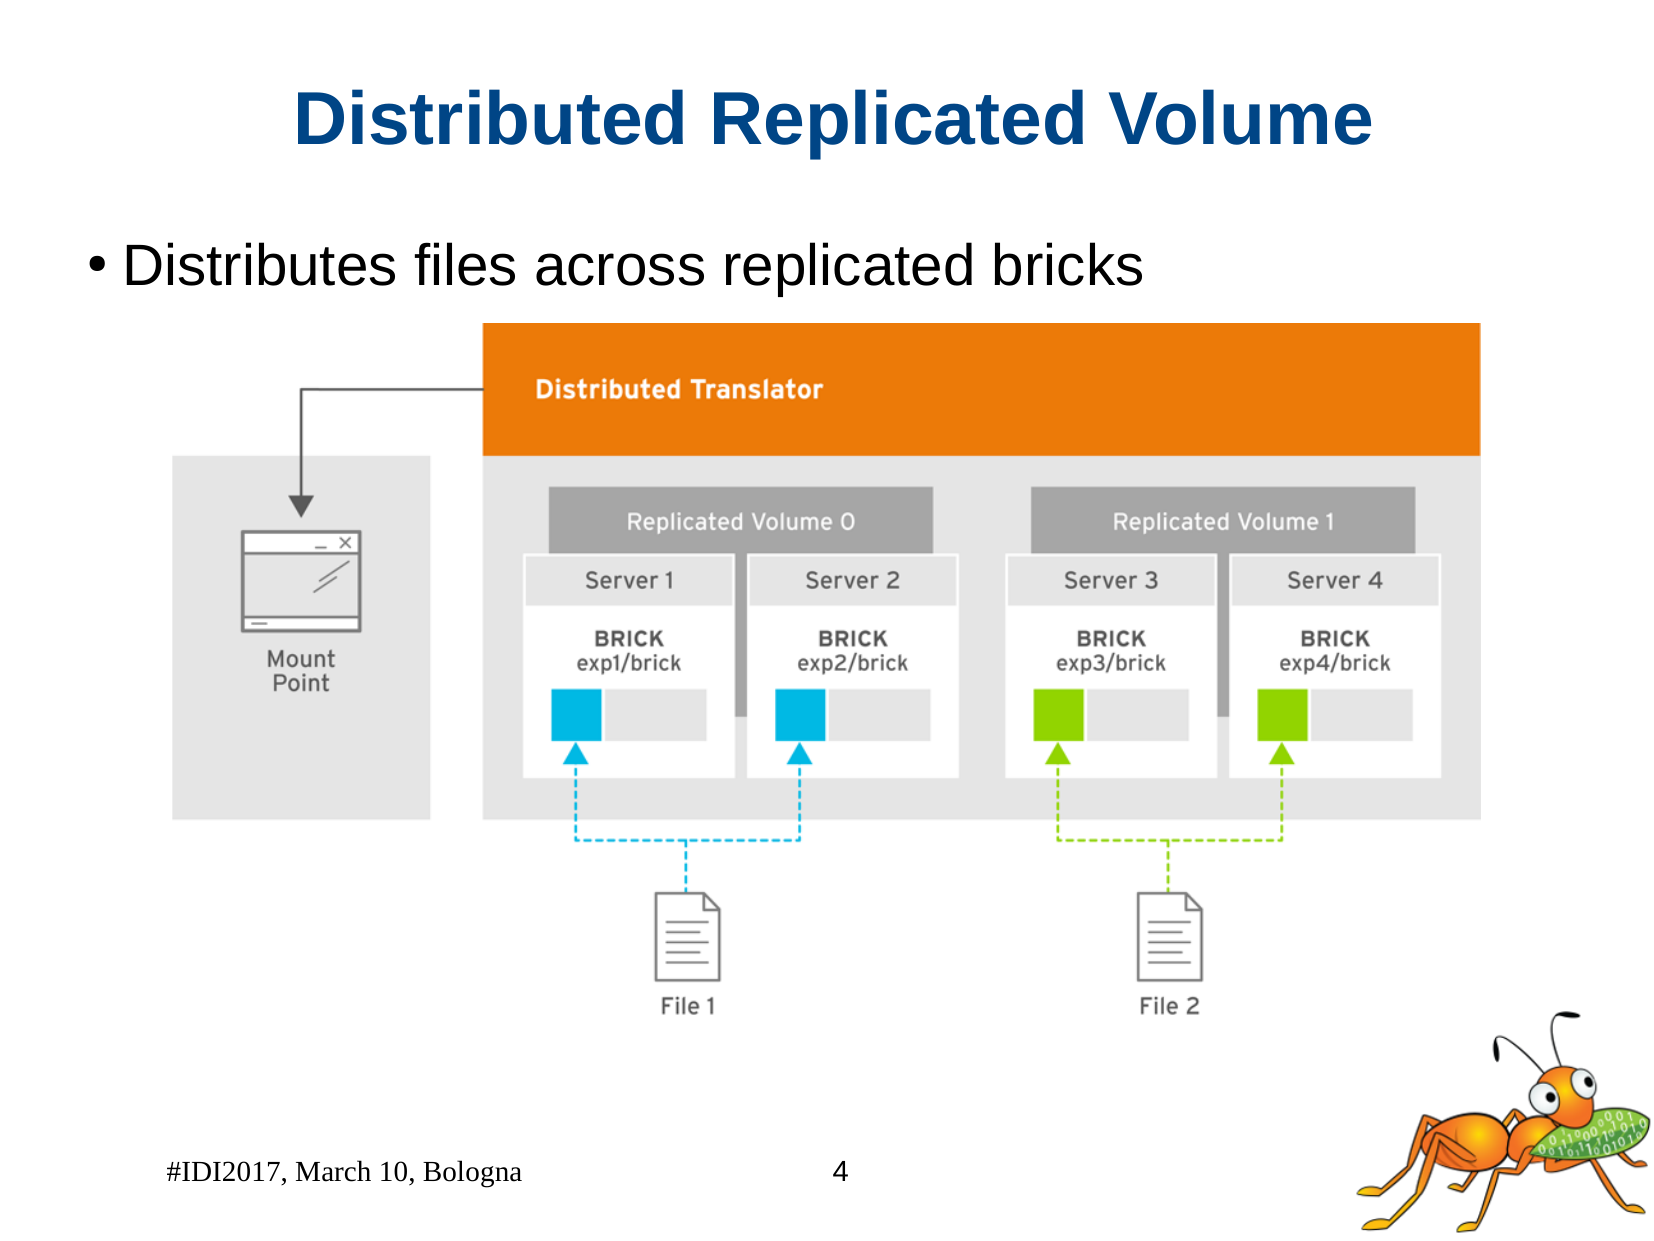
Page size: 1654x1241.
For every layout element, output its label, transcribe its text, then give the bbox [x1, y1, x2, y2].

picture [172, 323, 1481, 1035]
list Distributes files across replicated bricks [86, 232, 1576, 1111]
picture [1353, 1009, 1654, 1235]
title Distributed Replicated Volume [90, 15, 1579, 223]
